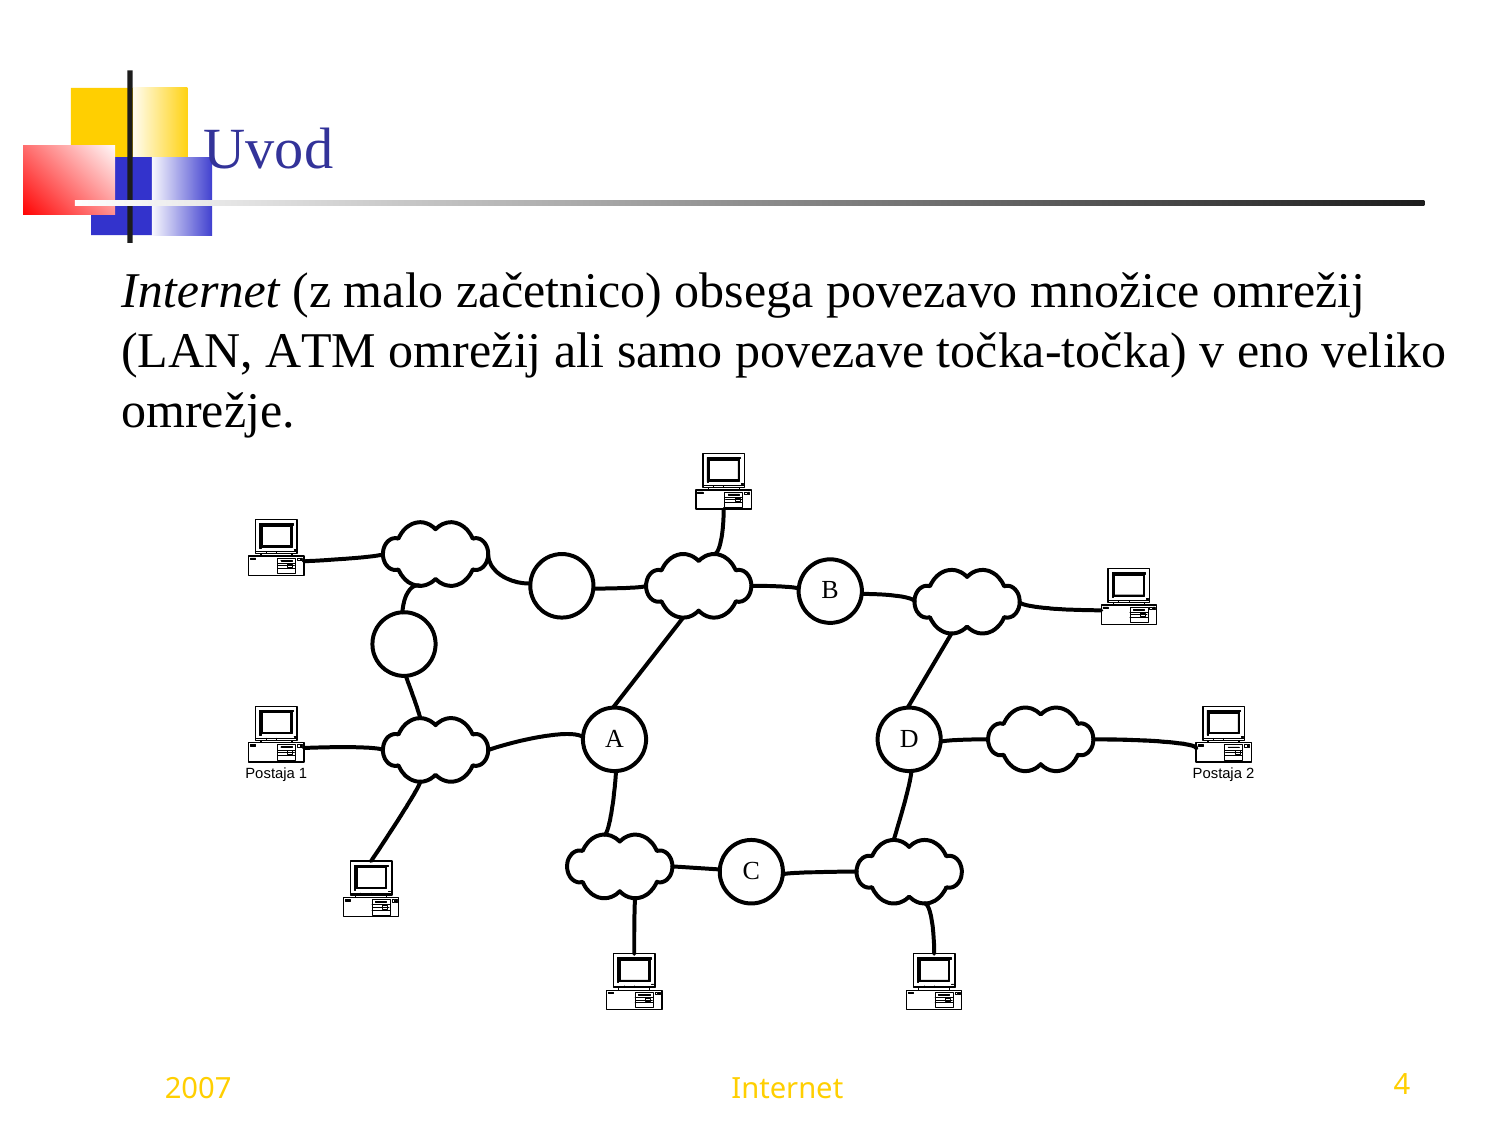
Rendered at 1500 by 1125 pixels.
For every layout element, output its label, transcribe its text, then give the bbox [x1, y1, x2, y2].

text_box 2007 [150, 1037, 463, 1113]
text_box <number> [1112, 1037, 1426, 1113]
title Uvod [188, 101, 1468, 188]
text_box Internet [549, 1038, 1026, 1113]
chart [200, 450, 1300, 1038]
list Internet (z malo začetnico) obsega povezavo množice omrežij (LAN, ATM omrežij ali samo povezave točka-točka) v eno veliko omrežje. [50, 249, 1469, 451]
